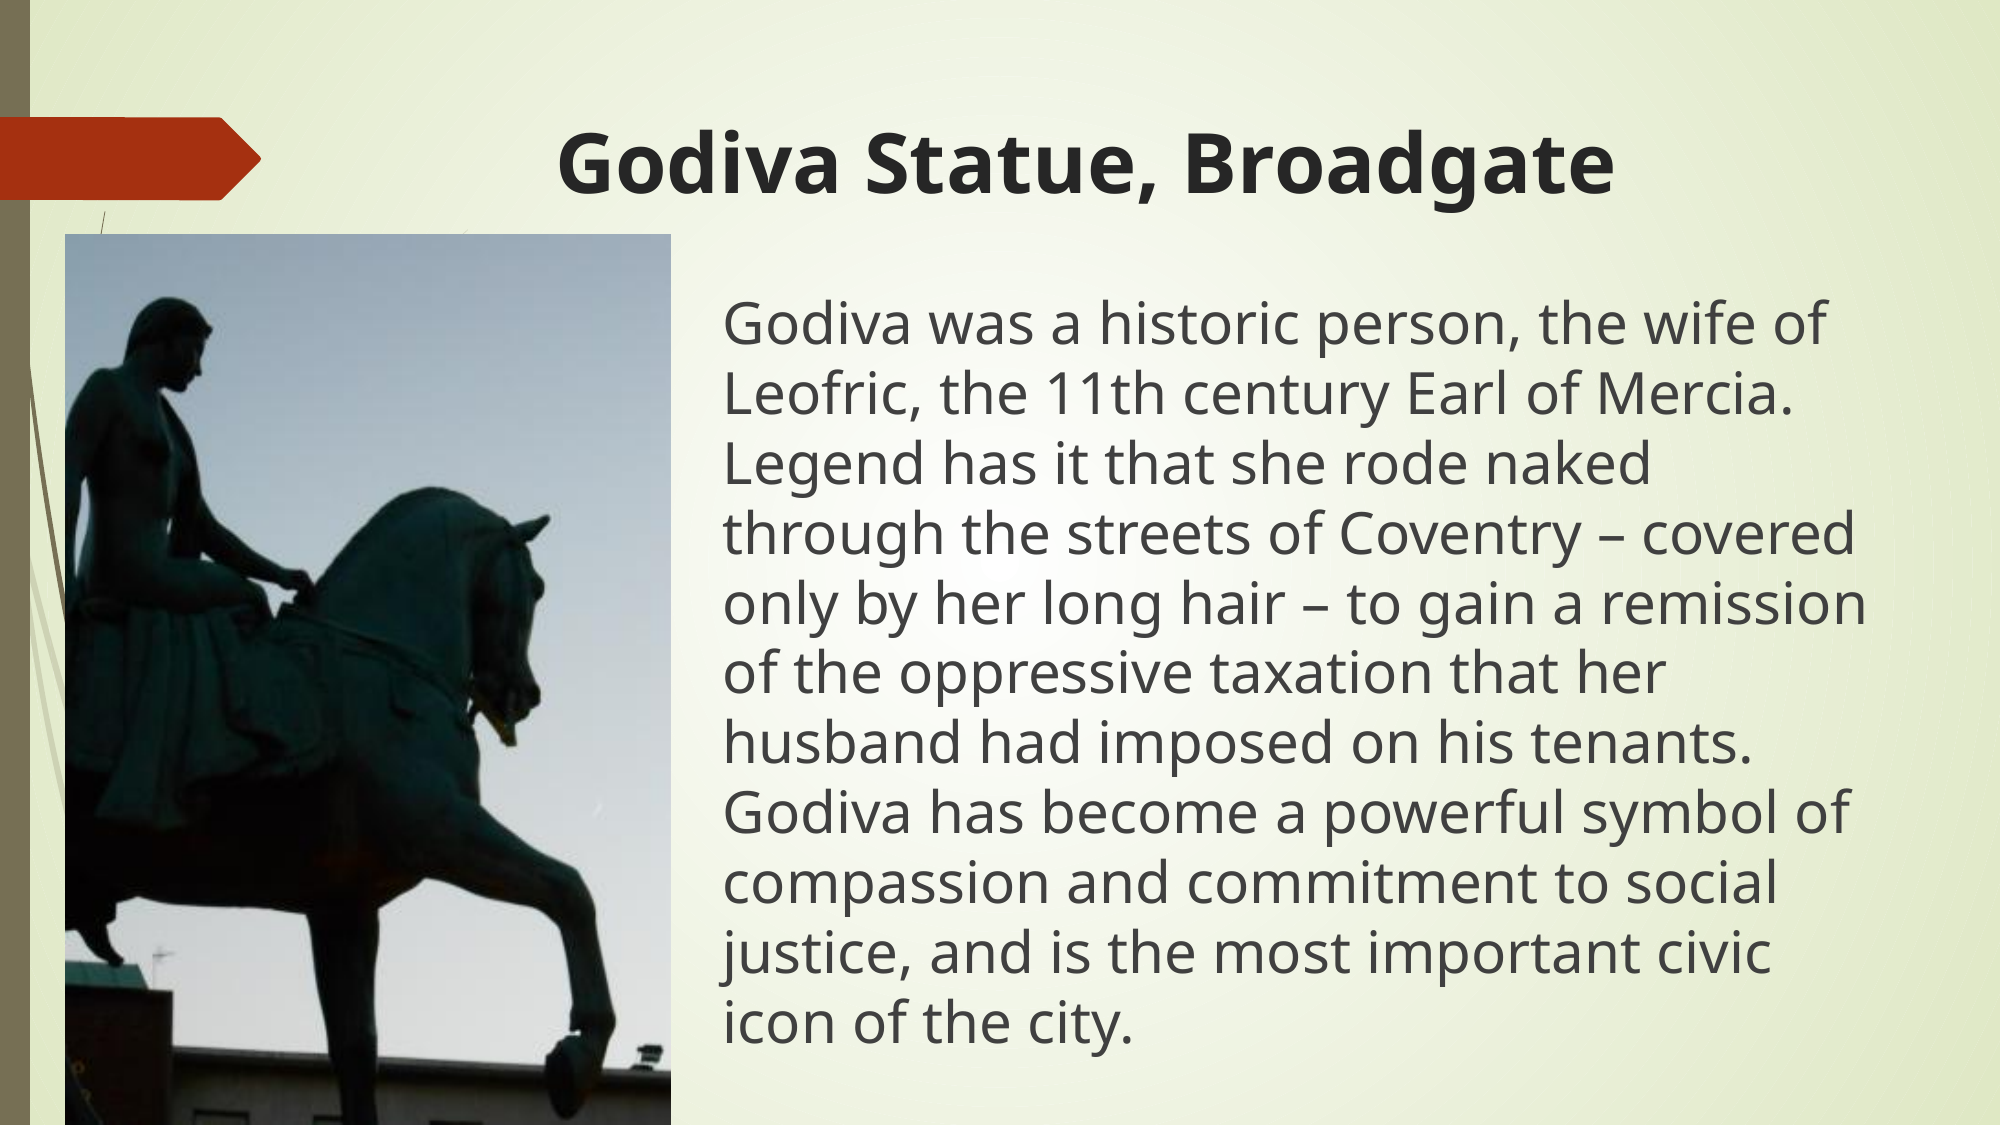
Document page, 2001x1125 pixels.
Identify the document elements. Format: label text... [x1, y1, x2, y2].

picture [65, 234, 671, 1125]
title Godiva Statue, Broadgate [285, 102, 1888, 313]
list Godiva was a historic person, the wife of Leofric, the 11th century Earl of Mercia. Legend has it that she rode naked through the streets of Coventry – covered only by her long hair – to gain a remission of the oppressive taxation that her husband had imposed on his tenants. Godiva has become a powerful symbol of compassion and commitment to social justice, and is the most important civic icon of the city. [707, 278, 1888, 1088]
